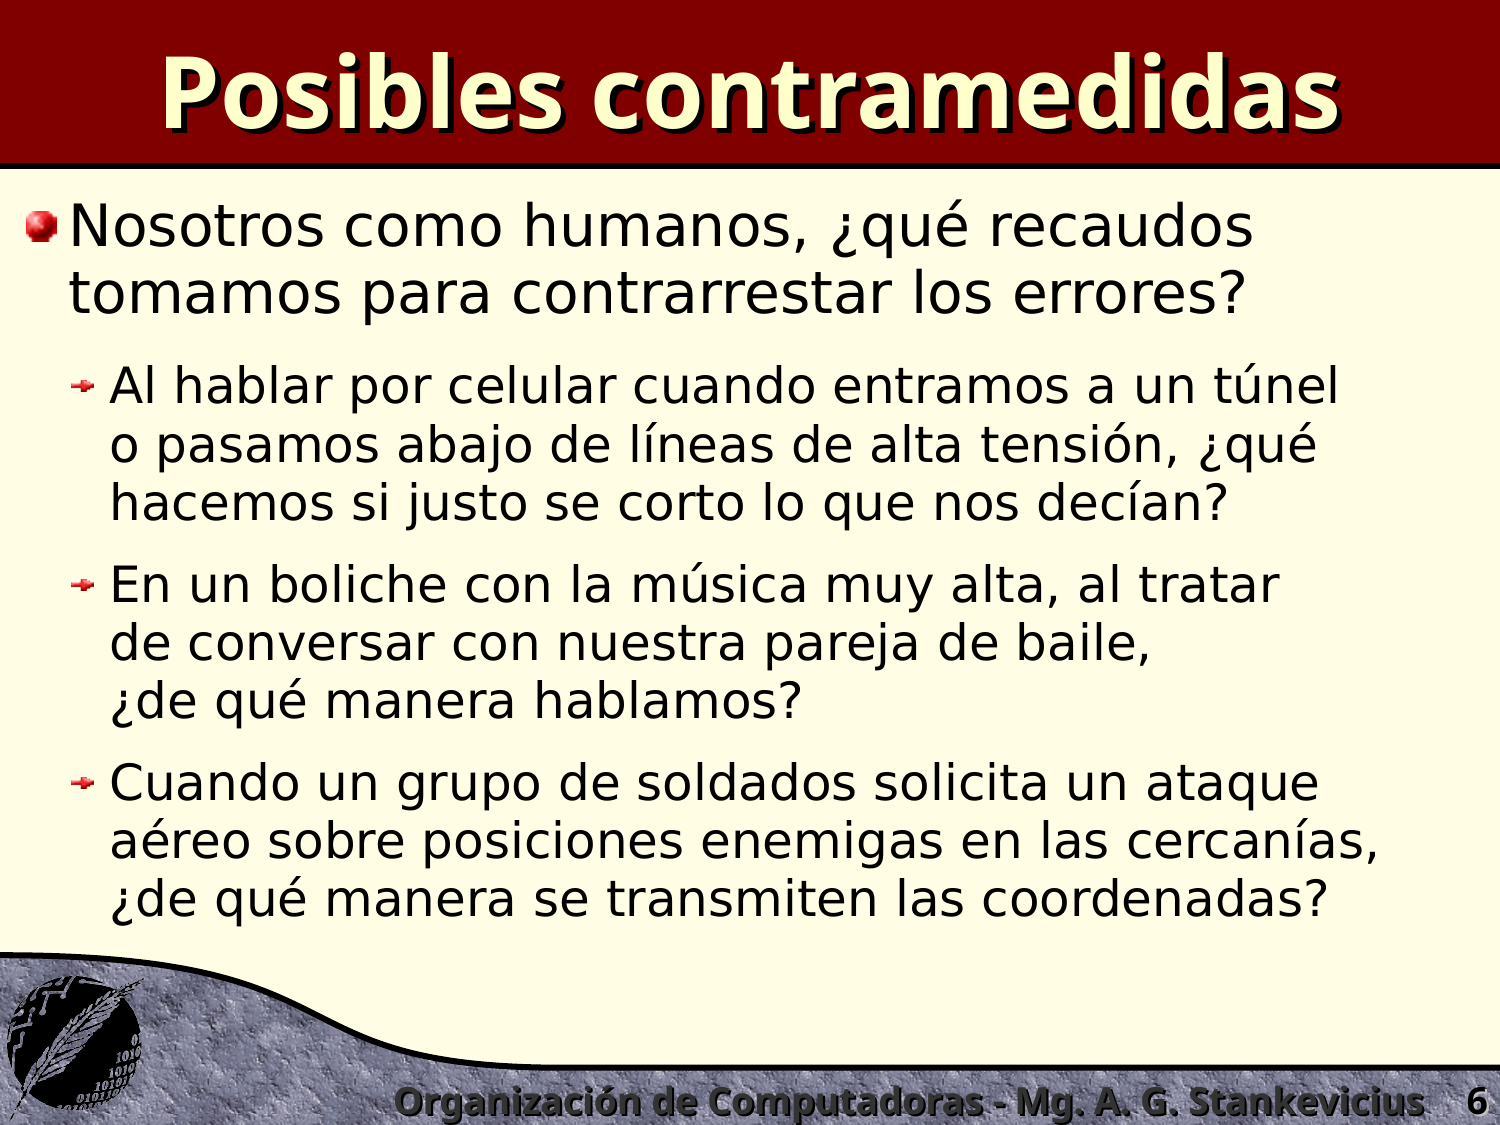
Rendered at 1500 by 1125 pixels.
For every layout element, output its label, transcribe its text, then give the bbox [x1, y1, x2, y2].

list Nosotros como humanos, ¿qué recaudos tomamos para contrarrestar los errores? Al hablar por celular cuando entramos a un túnel o pasamos abajo de líneas de alta tensión, ¿qué hacemos si justo se corto lo que nos decían? En un boliche con la música muy alta, al tratar de conversar con nuestra pareja de baile, ¿de qué manera hablamos? Cuando un grupo de soldados solicita un ataque aéreo sobre posiciones enemigas en las cercanías, ¿de qué manera se transmiten las coordenadas? [11, 192, 1486, 1011]
picture [1058, 1100, 1065, 1110]
title Posibles contramedidas [15, 5, 1485, 160]
picture [802, 1100, 806, 1110]
picture [0, 959, 1500, 1125]
picture [448, 1100, 455, 1110]
